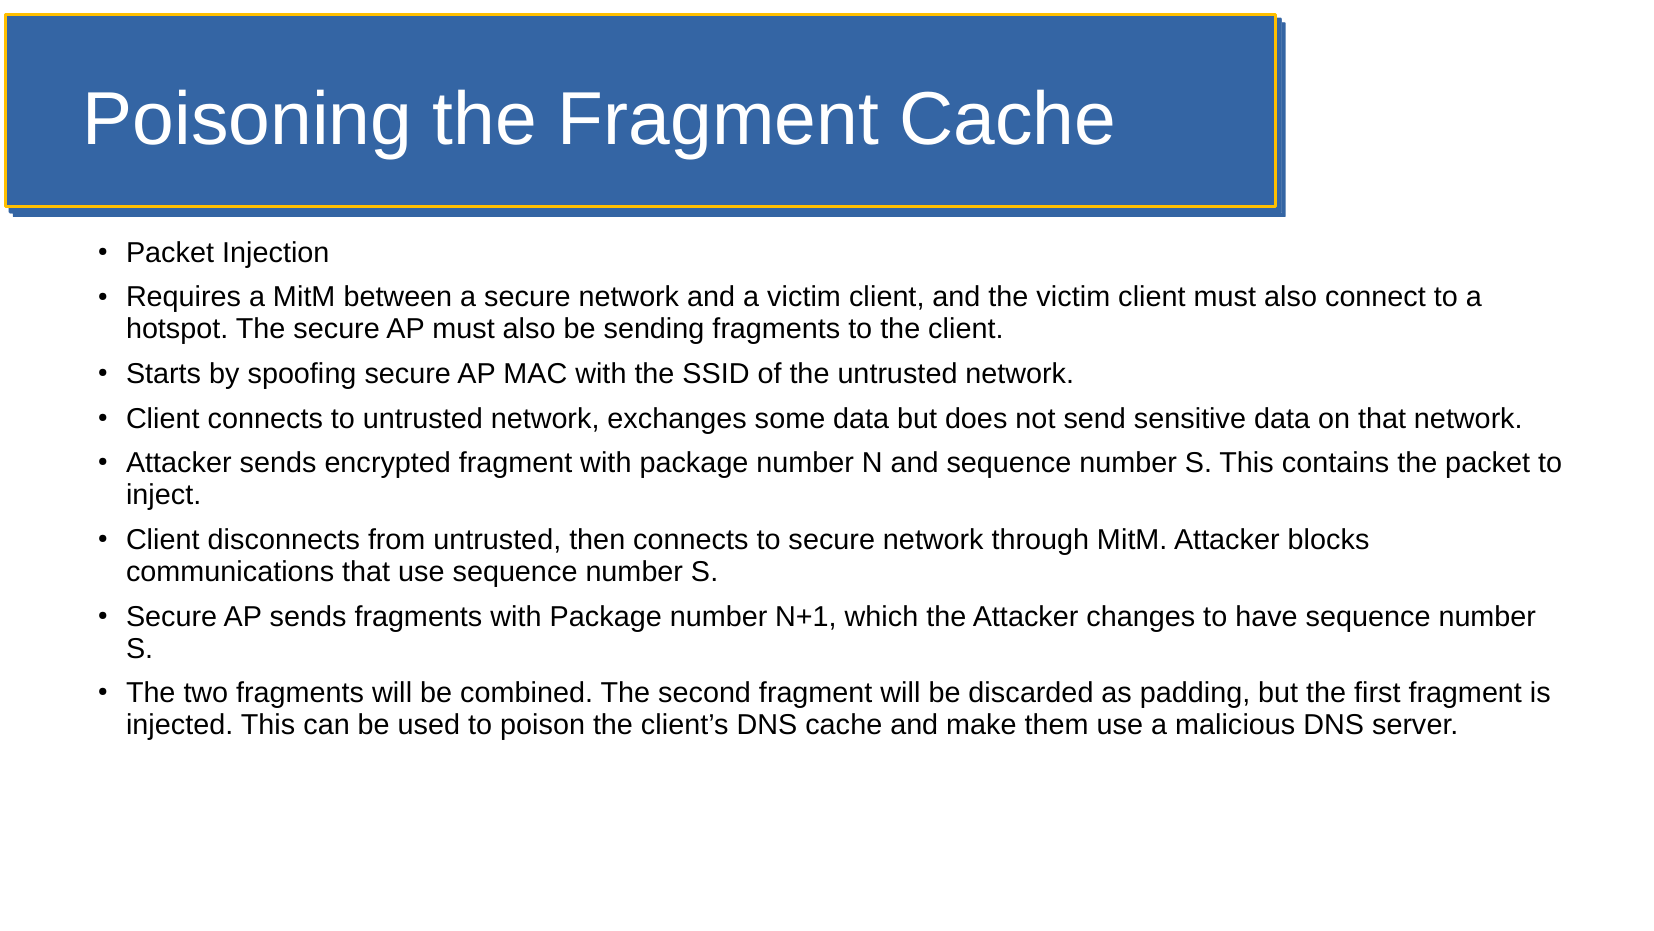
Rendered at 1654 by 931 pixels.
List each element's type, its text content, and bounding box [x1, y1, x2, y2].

title Poisoning the Fragment Cache [82, 44, 1235, 192]
list Packet Injection Requires a MitM between a secure network and a victim client, and the victim client must also connect to a hotspot. The secure AP must also be sending fragments to the client. Starts by spoofing secure AP MAC with the SSID of the untrusted network. Client connects to untrusted network, exchanges some data but does not send sensitive data on that network. Attacker sends encrypted fragment with package number N and sequence number S. This contains the packet to inject. Client disconnects from untrusted, then connects to secure network through MitM. Attacker blocks communications that use sequence number S. Secure AP sends fragments with Package number N+1, which the Attacker changes to have sequence number S. The two fragments will be combined. The second fragment will be discarded as padding, but the first fragment is injected. This can be used to poison the client’s DNS cache and make them use a malicious DNS server. [88, 236, 1565, 798]
